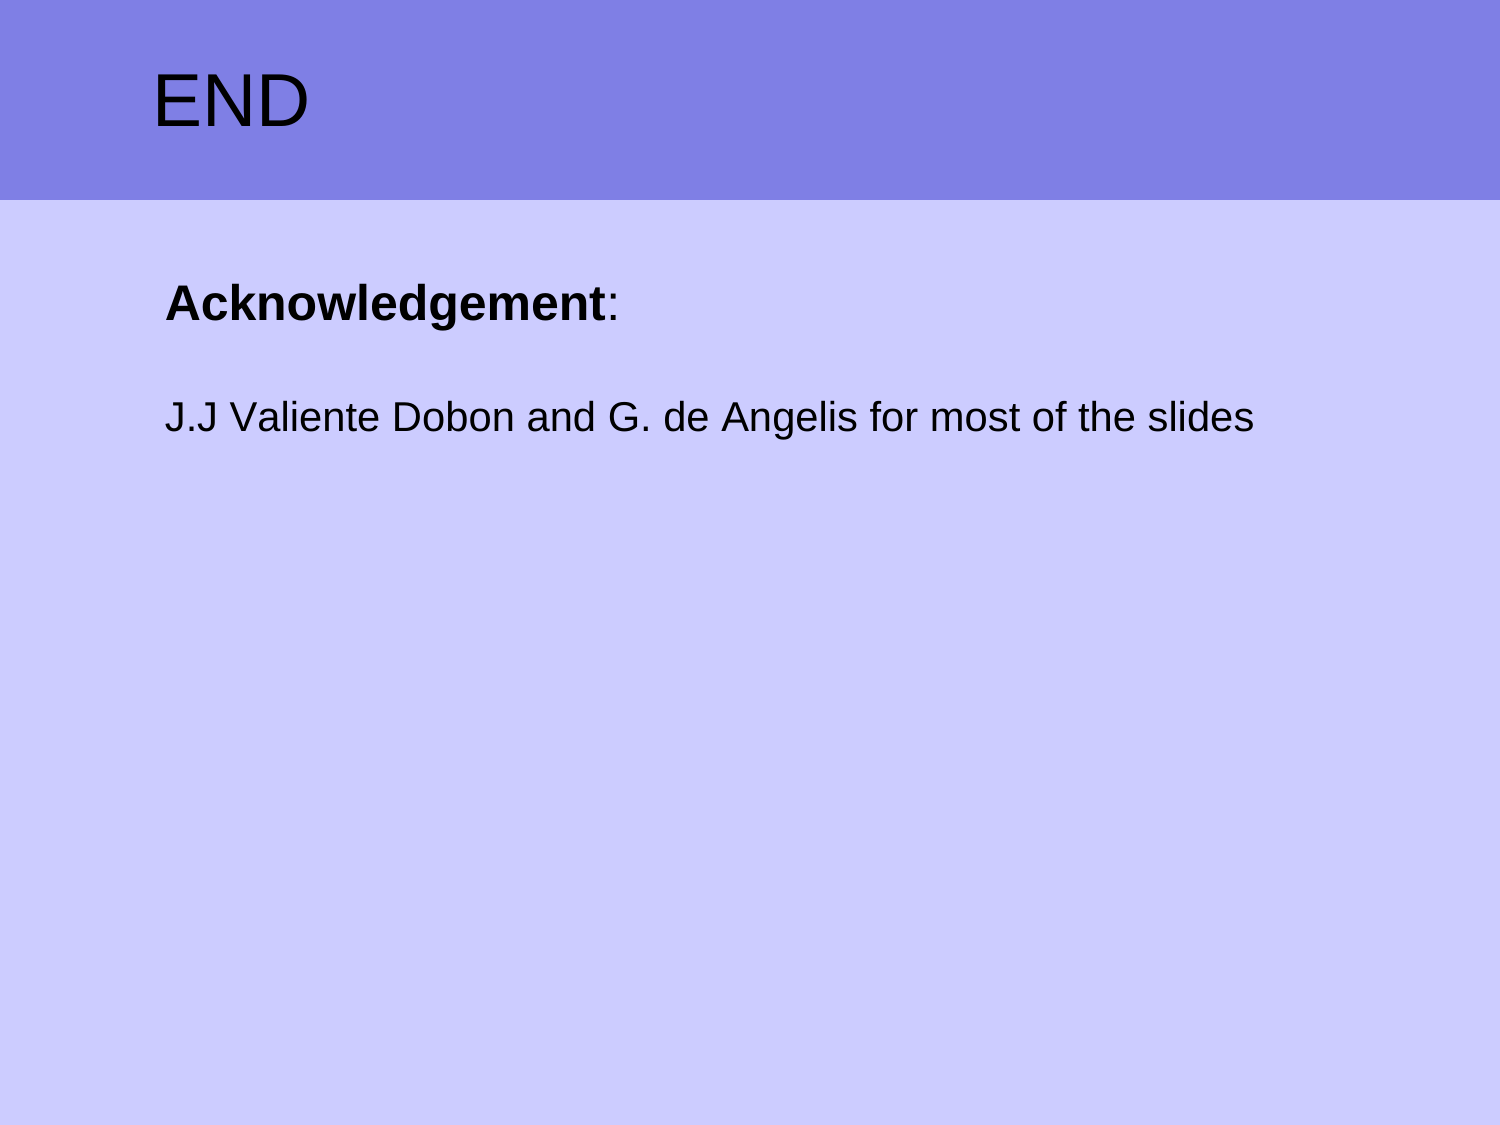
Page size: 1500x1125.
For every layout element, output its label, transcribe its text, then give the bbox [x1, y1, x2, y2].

title END [137, 24, 1413, 176]
text_box Acknowledgement: J.J Valiente Dobon and G. de Angelis for most of the slides [150, 262, 1270, 448]
